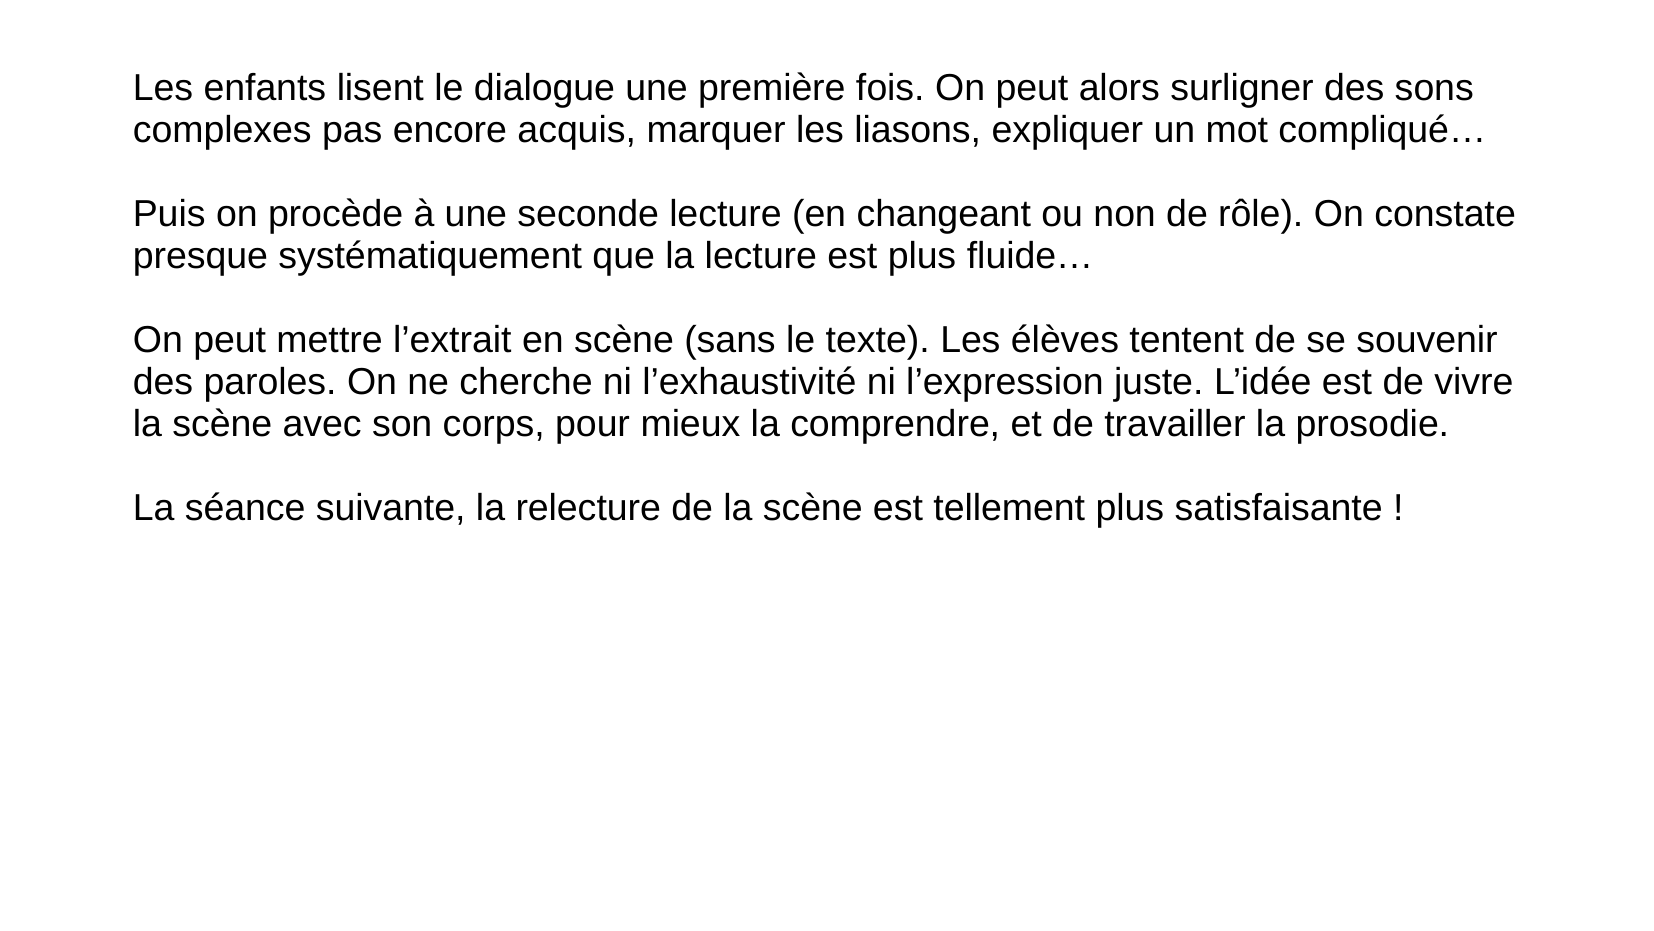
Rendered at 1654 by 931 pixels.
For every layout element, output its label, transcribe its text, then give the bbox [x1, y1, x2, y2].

text_box Les enfants lisent le dialogue une première fois. On peut alors surligner des sons complexes pas encore acquis, marquer les liasons, expliquer un mot compliqué… Puis on procède à une seconde lecture (en changeant ou non de rôle). On constate presque systématiquement que la lecture est plus fluide… On peut mettre l’extrait en scène (sans le texte). Les élèves tentent de se souvenir des paroles. On ne cherche ni l’exhaustivité ni l’expression juste. L’idée est de vivre la scène avec son corps, pour mieux la comprendre, et de travailler la prosodie. La séance suivante, la relecture de la scène est tellement plus satisfaisante ! [118, 59, 1565, 536]
